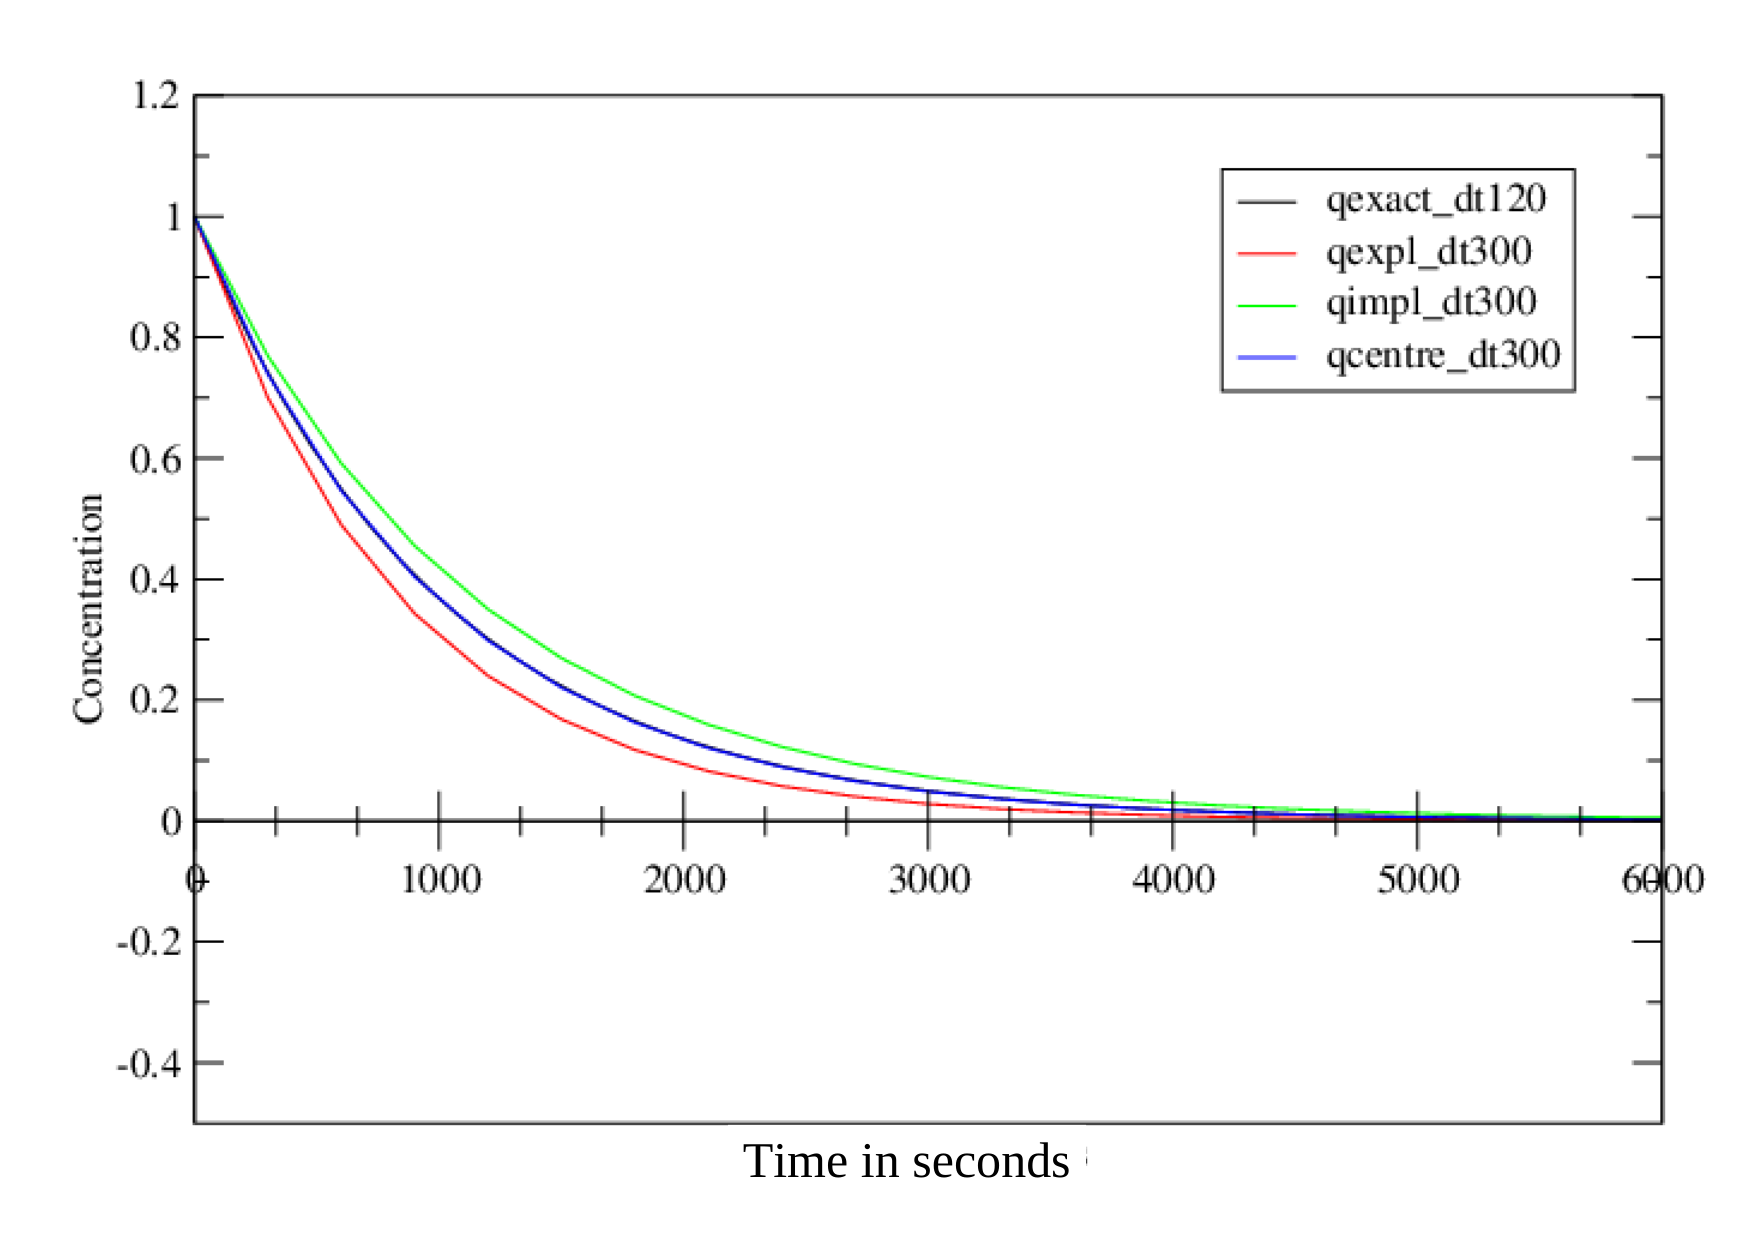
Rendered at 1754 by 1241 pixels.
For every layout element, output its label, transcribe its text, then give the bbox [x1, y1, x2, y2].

text_box Time in seconds [728, 1124, 1087, 1197]
picture [68, 77, 1706, 1178]
